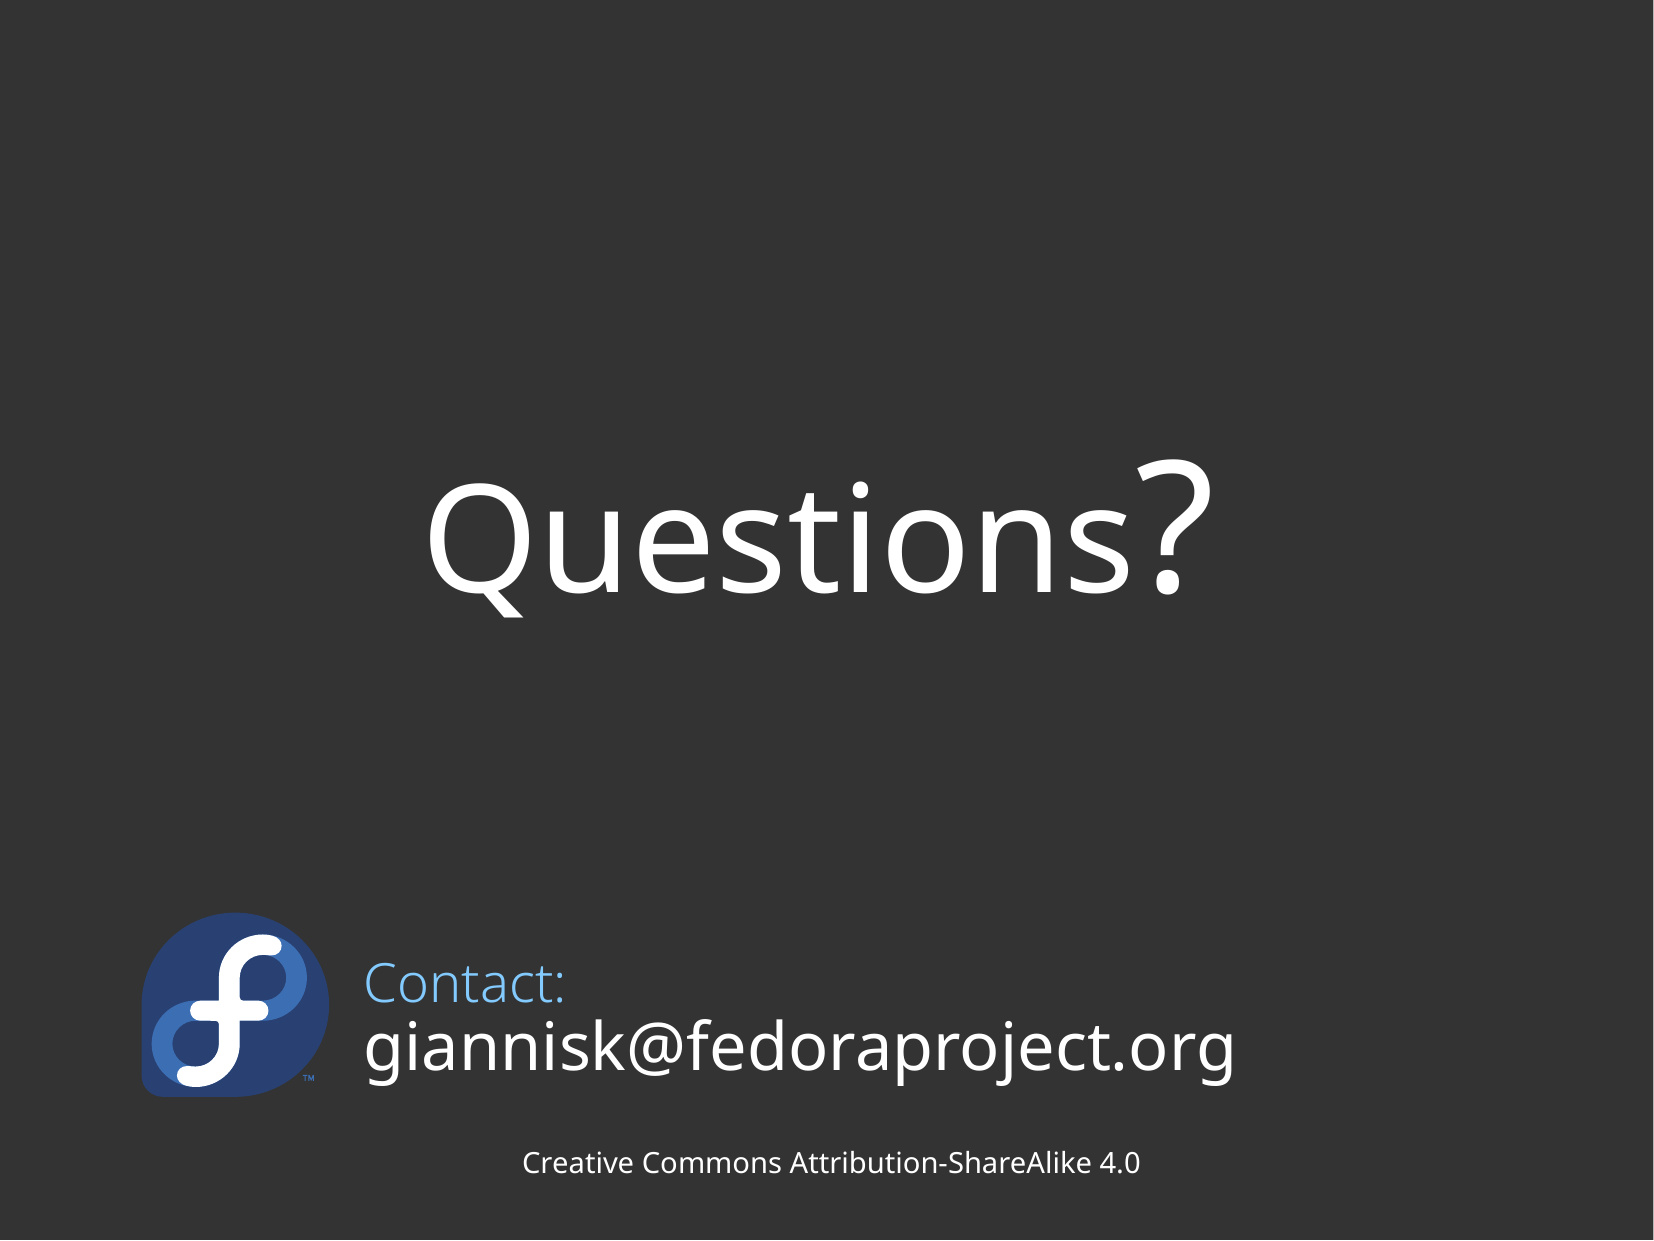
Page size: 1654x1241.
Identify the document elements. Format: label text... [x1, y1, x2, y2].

text_box Contact: [349, 937, 703, 1019]
text_box Creative Commons Attribution-ShareAlike 4.0 [24, 1135, 1640, 1230]
text_box giannisk@fedoraproject.org [349, 991, 1455, 1089]
picture [141, 912, 330, 1097]
title Questions? [30, 409, 1606, 633]
